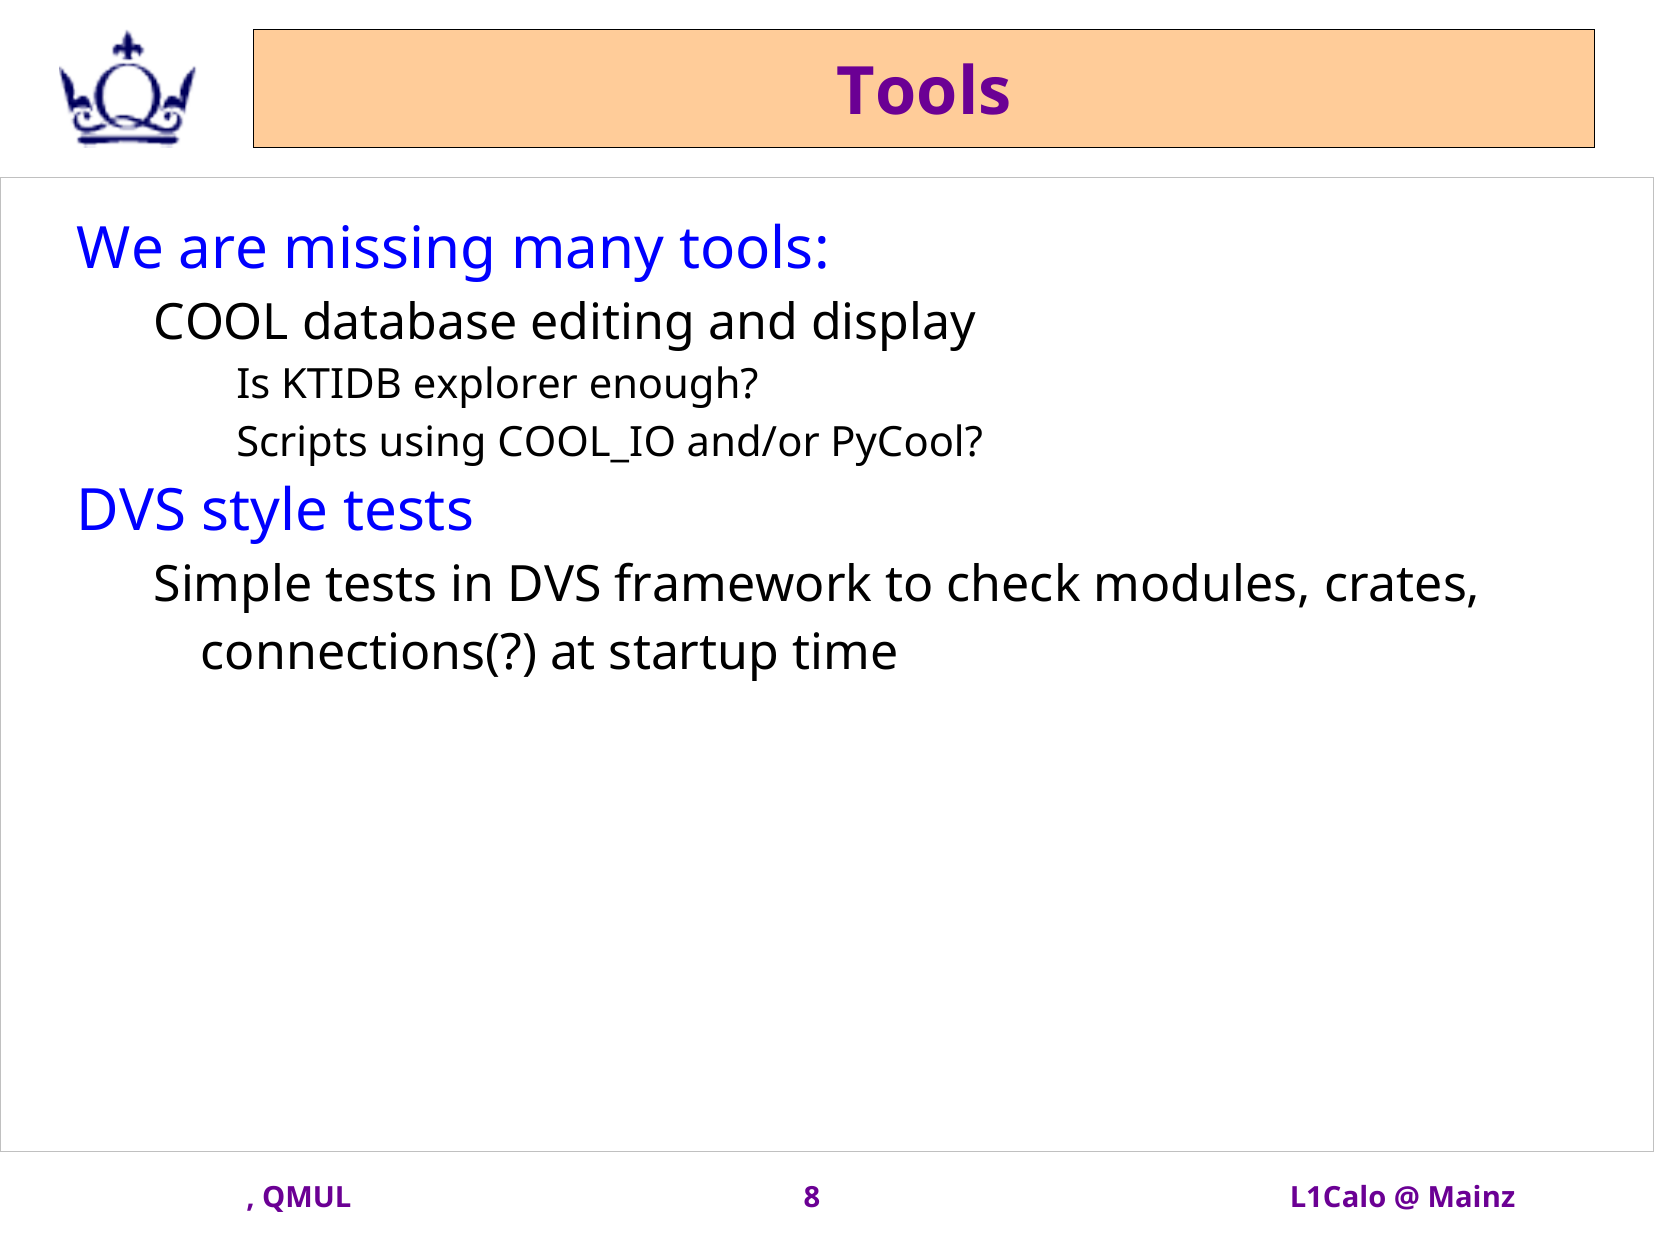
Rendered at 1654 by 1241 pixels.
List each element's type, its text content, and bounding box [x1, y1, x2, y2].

picture [59, 29, 200, 148]
title Tools [253, 29, 1595, 148]
list We are missing many tools: COOL database editing and display Is KTIDB explorer enough? Scripts using COOL_IO and/or PyCool? DVS style tests Simple tests in DVS framework to check modules, crates, connections(?) at startup time [59, 206, 1603, 1127]
